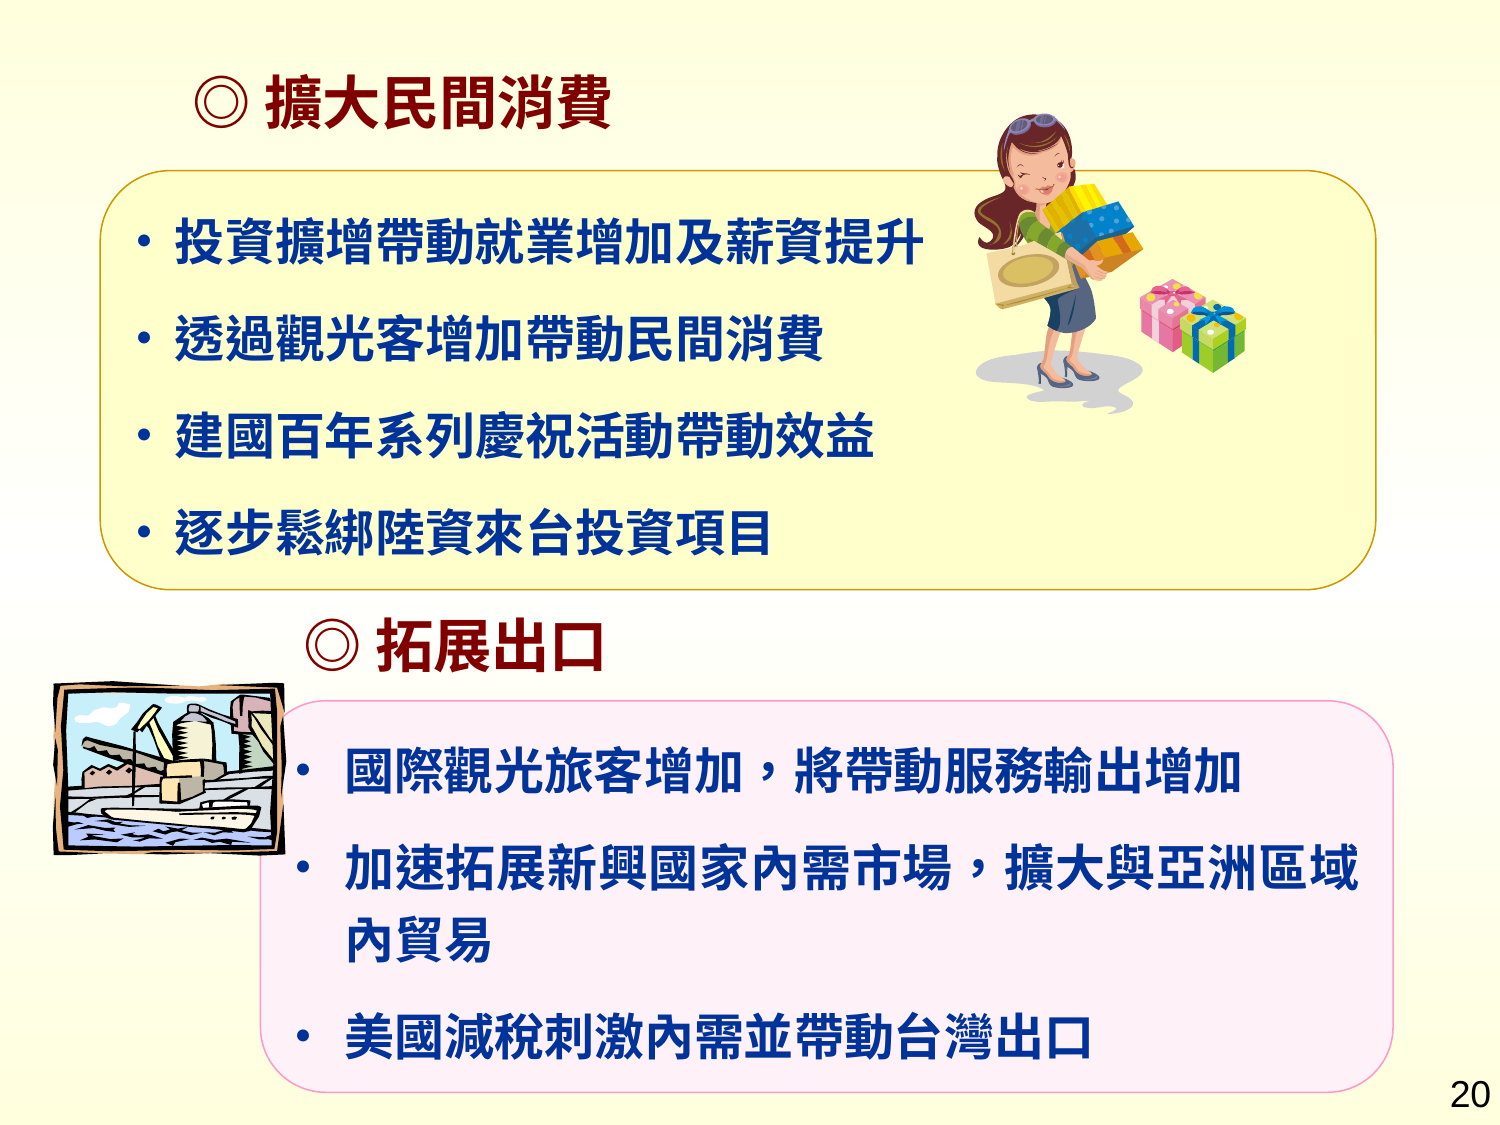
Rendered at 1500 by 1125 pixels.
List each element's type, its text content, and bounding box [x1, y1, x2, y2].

text_box ◎擴大民間消費 [177, 66, 804, 145]
text_box ◎拓展出口 [288, 609, 915, 688]
text_box 投資擴增帶動就業增加及薪資提升 透過觀光客增加帶動民間消費 建國百年系列慶祝活動帶動效益 逐步鬆綁陸資來台投資項目 [100, 170, 1376, 590]
picture [52, 678, 290, 858]
picture [974, 113, 1247, 414]
text_box 國際觀光旅客增加，將帶動服務輸出增加 加速拓展新興國家內需市場，擴大與亞洲區域內貿易 美國減稅刺激內需並帶動台灣出口 [260, 700, 1394, 1093]
